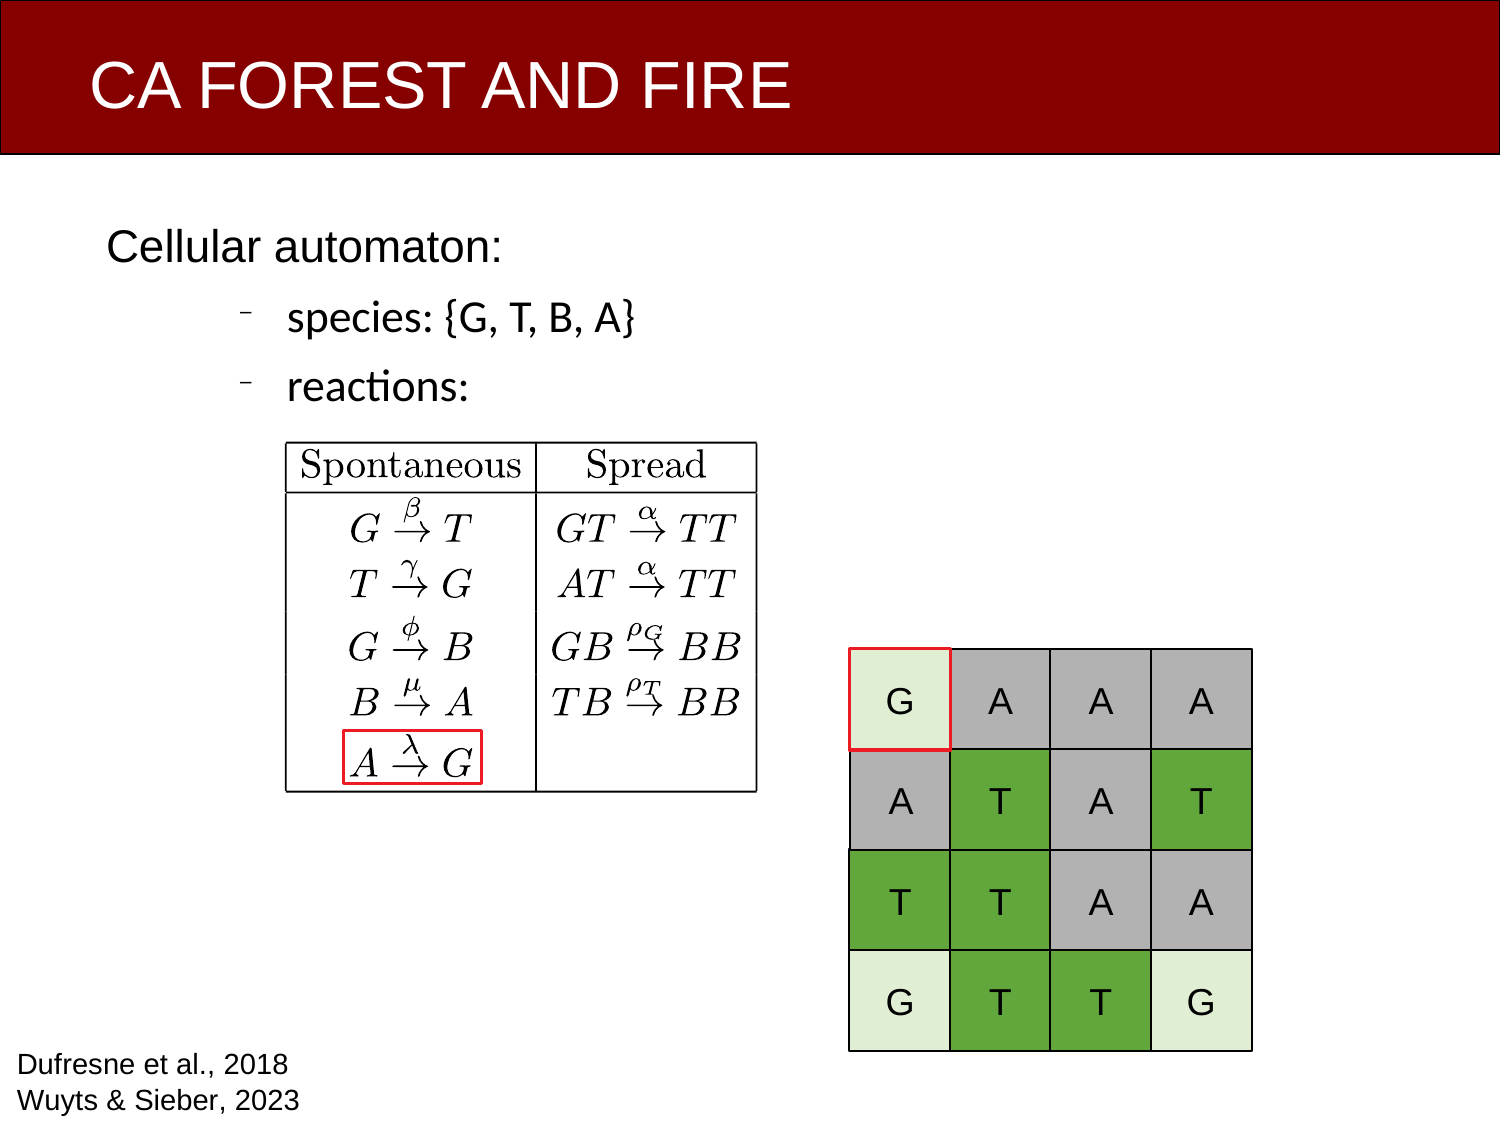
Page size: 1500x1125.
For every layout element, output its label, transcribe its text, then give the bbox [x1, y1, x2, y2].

text_box T [949, 952, 1050, 1052]
text_box [0, 0, 1500, 154]
text_box G [1150, 952, 1252, 1052]
text_box Dufresne et al., 2018 Wuyts & Sieber, 2023 [2, 1038, 442, 1125]
text_box T [1050, 952, 1150, 1052]
list Cellular automaton: species: {G, T, B, A} reactions: [75, 209, 1425, 952]
text_box G [849, 952, 949, 1052]
title CA FOREST AND FIRE [74, 3, 1425, 160]
